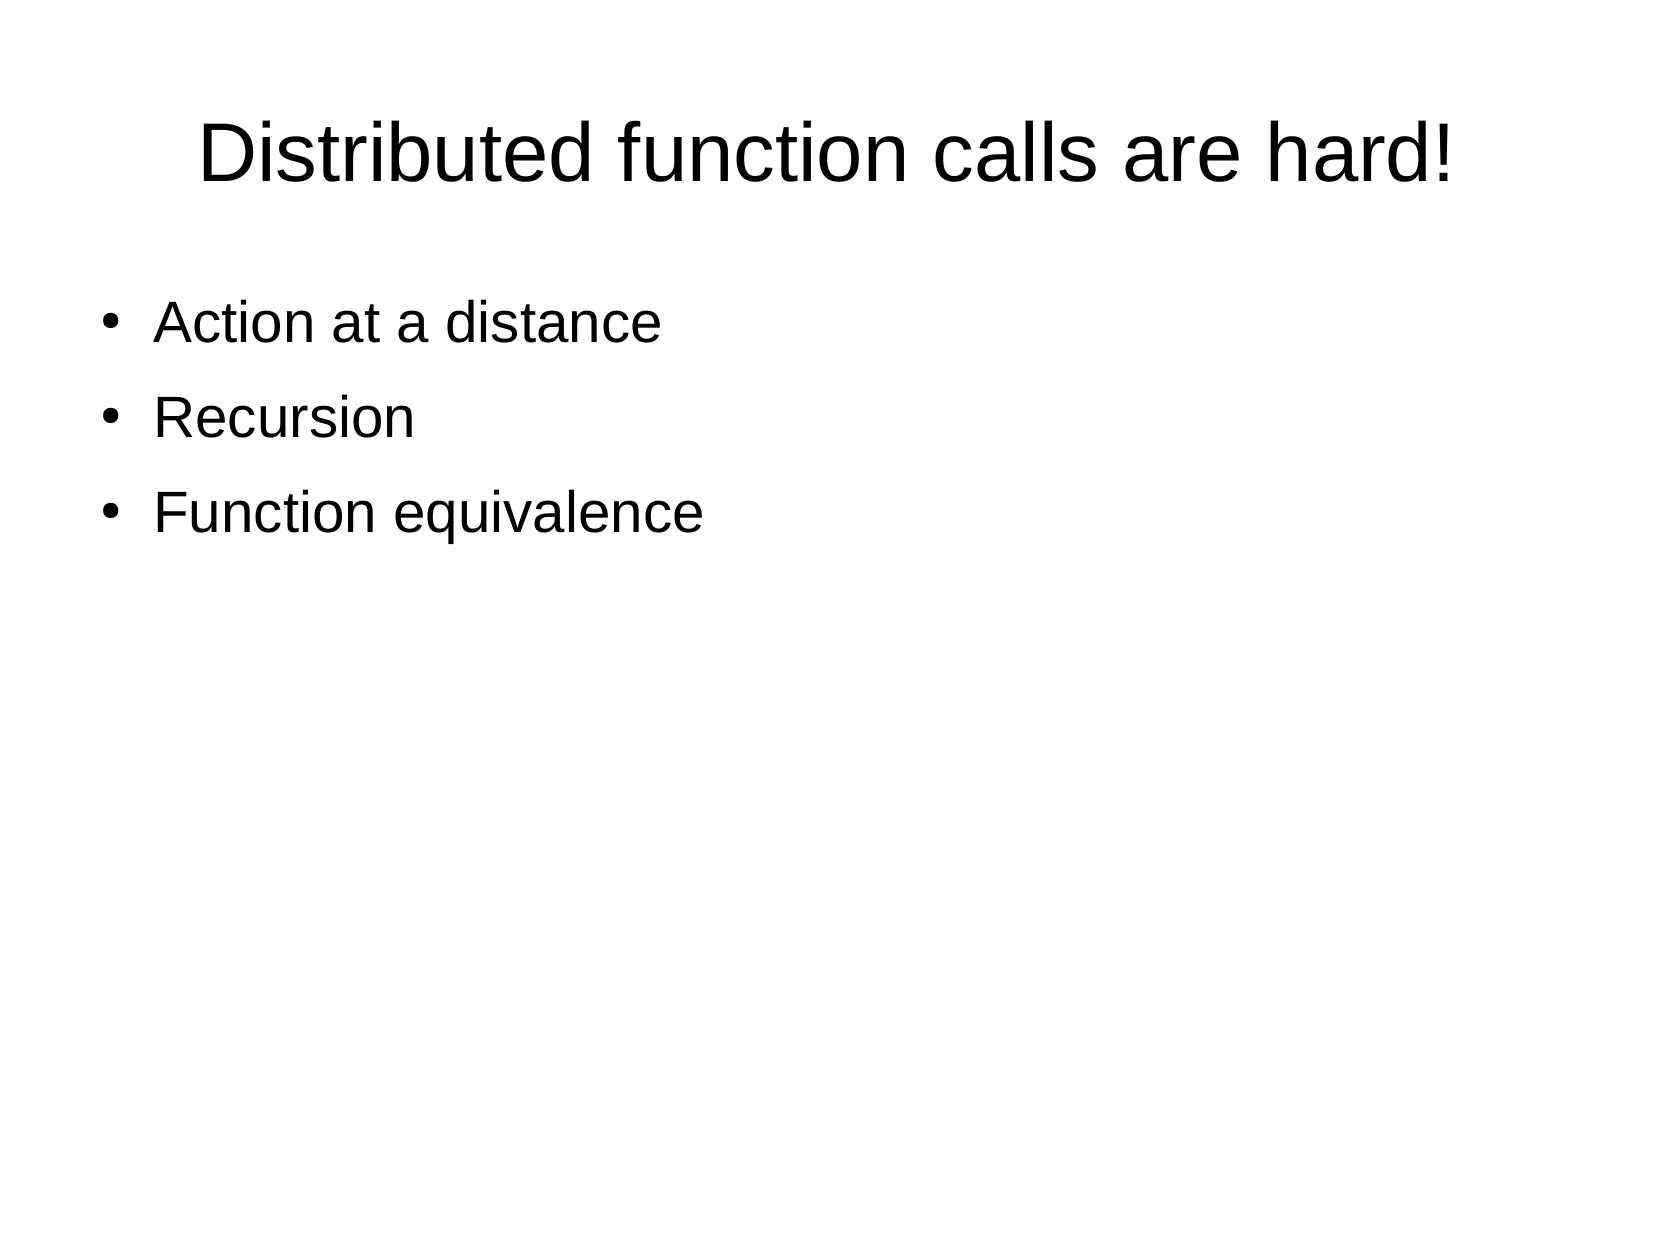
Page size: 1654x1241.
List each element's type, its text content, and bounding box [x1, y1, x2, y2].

title Distributed function calls are hard! [82, 49, 1571, 257]
list Action at a distance Recursion Function equivalence [82, 290, 1571, 1094]
